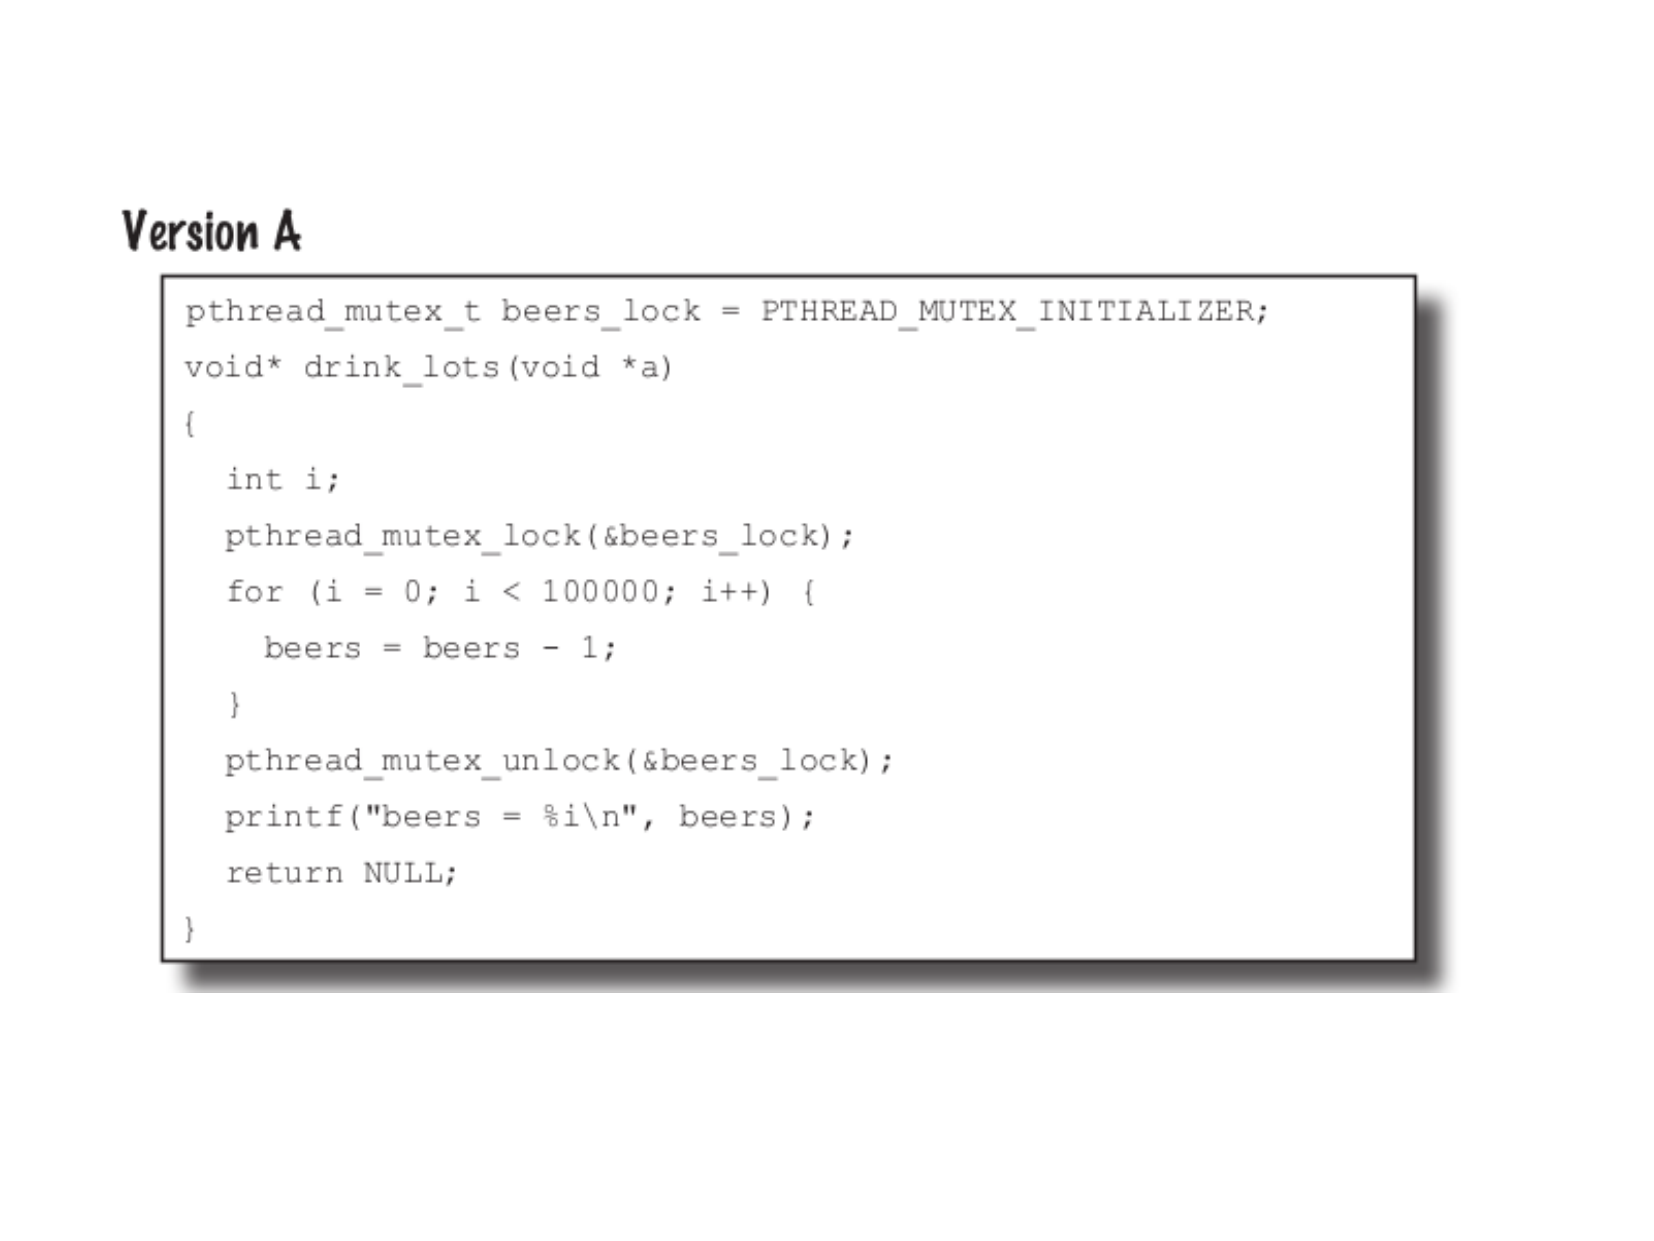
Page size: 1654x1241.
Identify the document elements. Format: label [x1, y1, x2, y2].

picture [106, 200, 1512, 993]
